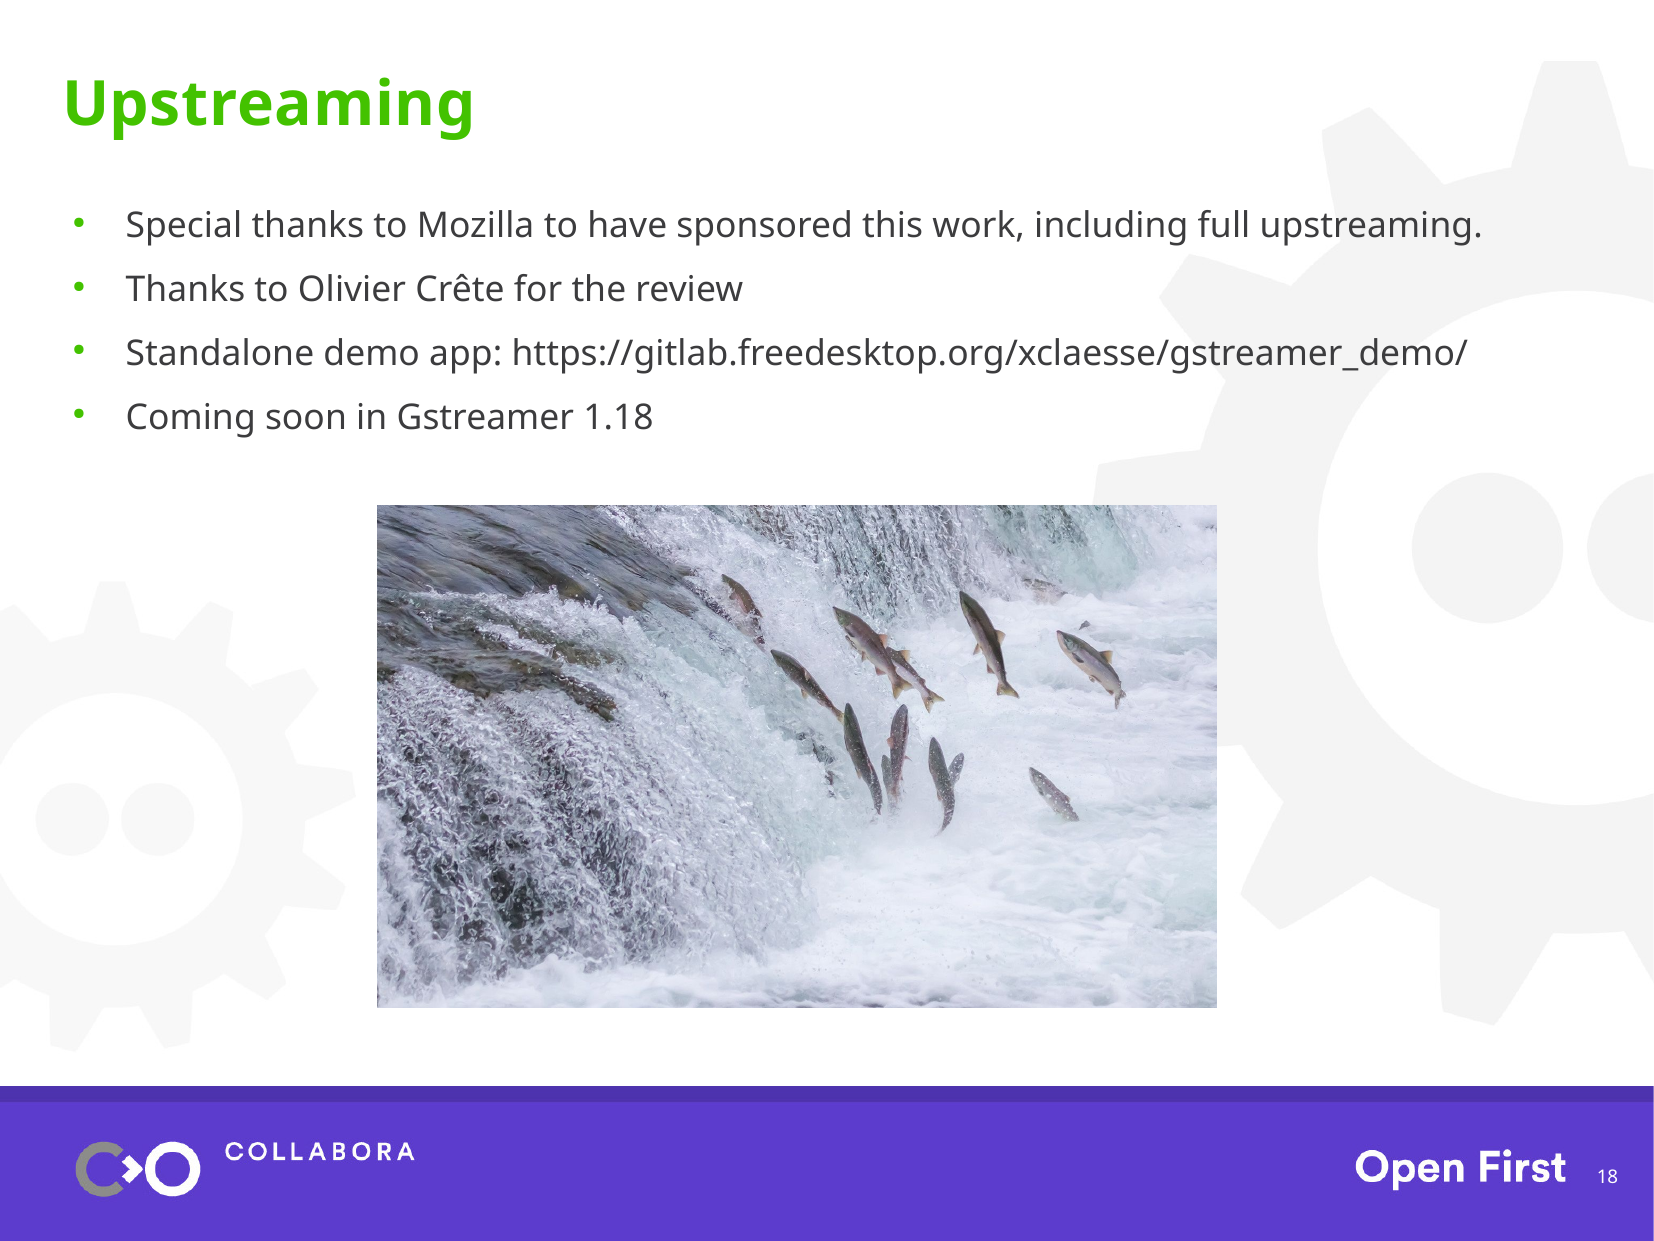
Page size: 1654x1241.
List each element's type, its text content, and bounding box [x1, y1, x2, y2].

title Upstreaming [62, 62, 1638, 138]
picture [0, 0, 1654, 1241]
list Special thanks to Mozilla to have sponsored this work, including full upstreaming. Thanks to Olivier Crête for the review Standalone demo app: https://gitlab.freedesktop.org/xclaesse/gstreamer_demo/ Coming soon in Gstreamer 1.18 [54, 181, 1630, 461]
